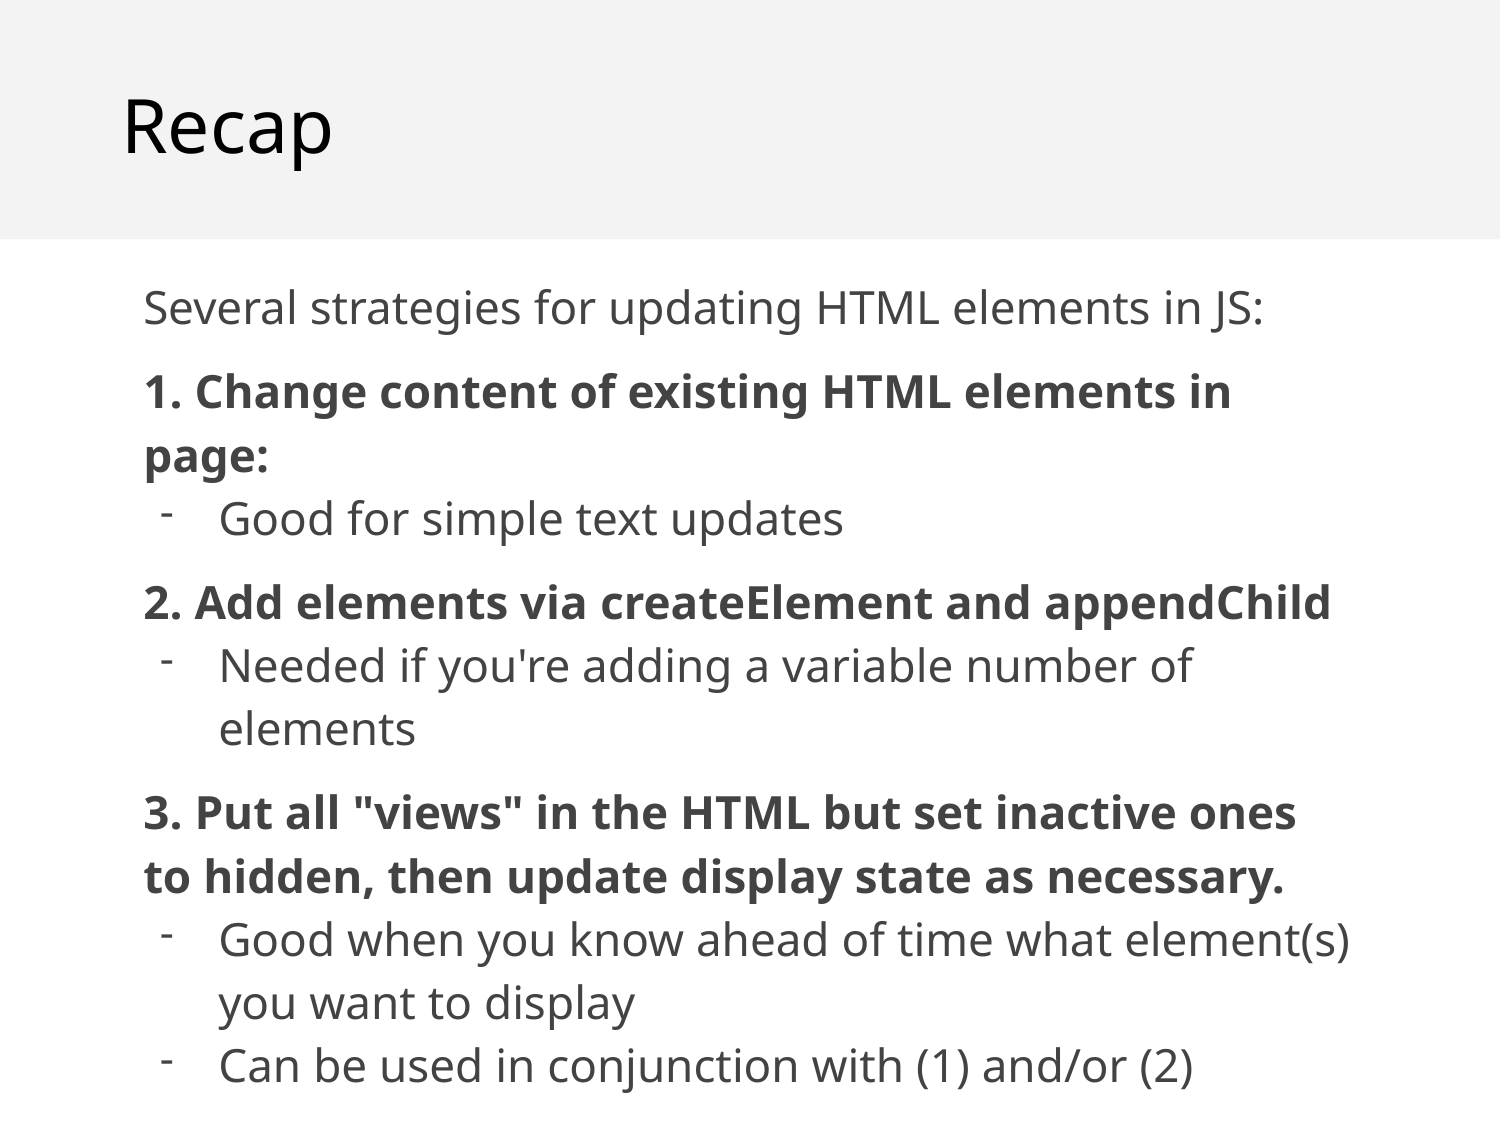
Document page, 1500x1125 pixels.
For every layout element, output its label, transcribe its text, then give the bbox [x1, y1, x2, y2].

title Recap [106, 63, 1350, 189]
list Several strategies for updating HTML elements in JS: 1. Change content of existing HTML elements in page: Good for simple text updates 2. Add elements via createElement and appendChild Needed if you're adding a variable number of elements 3. Put all "views" in the HTML but set inactive ones to hidden, then update display state as necessary. Good when you know ahead of time what element(s) you want to display Can be used in conjunction with (1) and/or (2) [128, 255, 1372, 1112]
